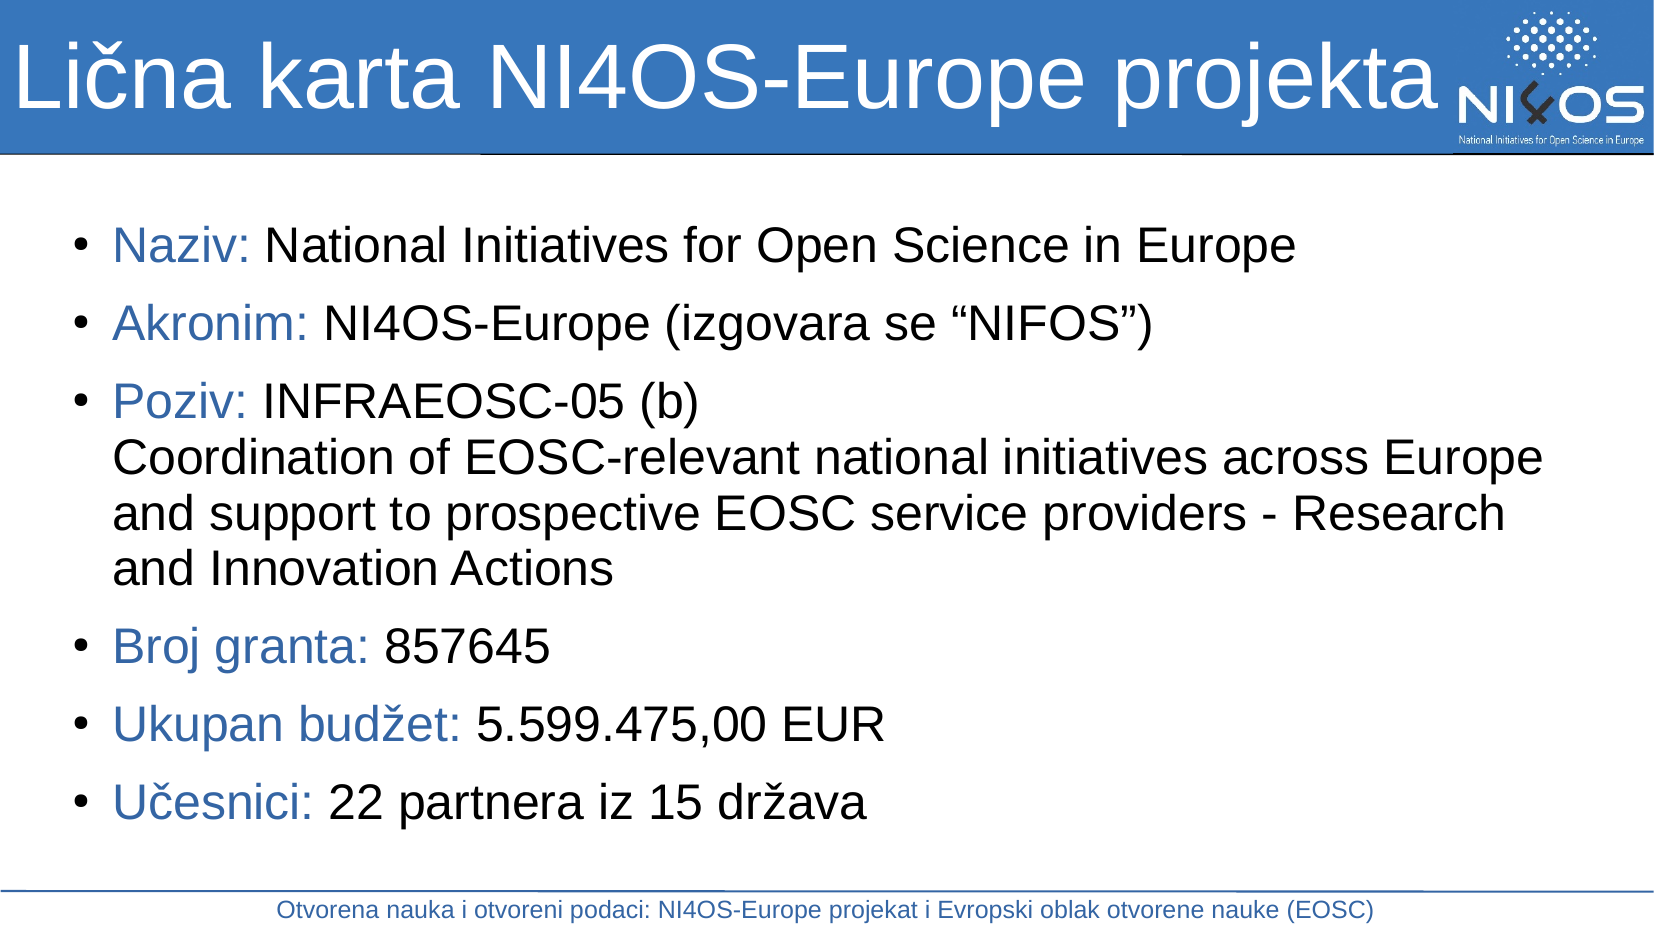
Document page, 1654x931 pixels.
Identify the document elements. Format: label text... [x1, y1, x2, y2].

picture [1453, 0, 1654, 153]
title Lična karta NI4OS-Europe projekta [0, 0, 1453, 154]
list Naziv: National Initiatives for Open Science in Europe Akronim: NI4OS-Europe (izgovara se “NIFOS”) Poziv: INFRAEOSC-05 (b) Coordination of EOSC-relevant national initiatives across Europe and support to prospective EOSC service providers - Research and Innovation Actions Broj granta: 857645 Ukupan budžet: 5.599.475,00 EUR Učesnici: 22 partnera iz 15 država [59, 217, 1595, 839]
